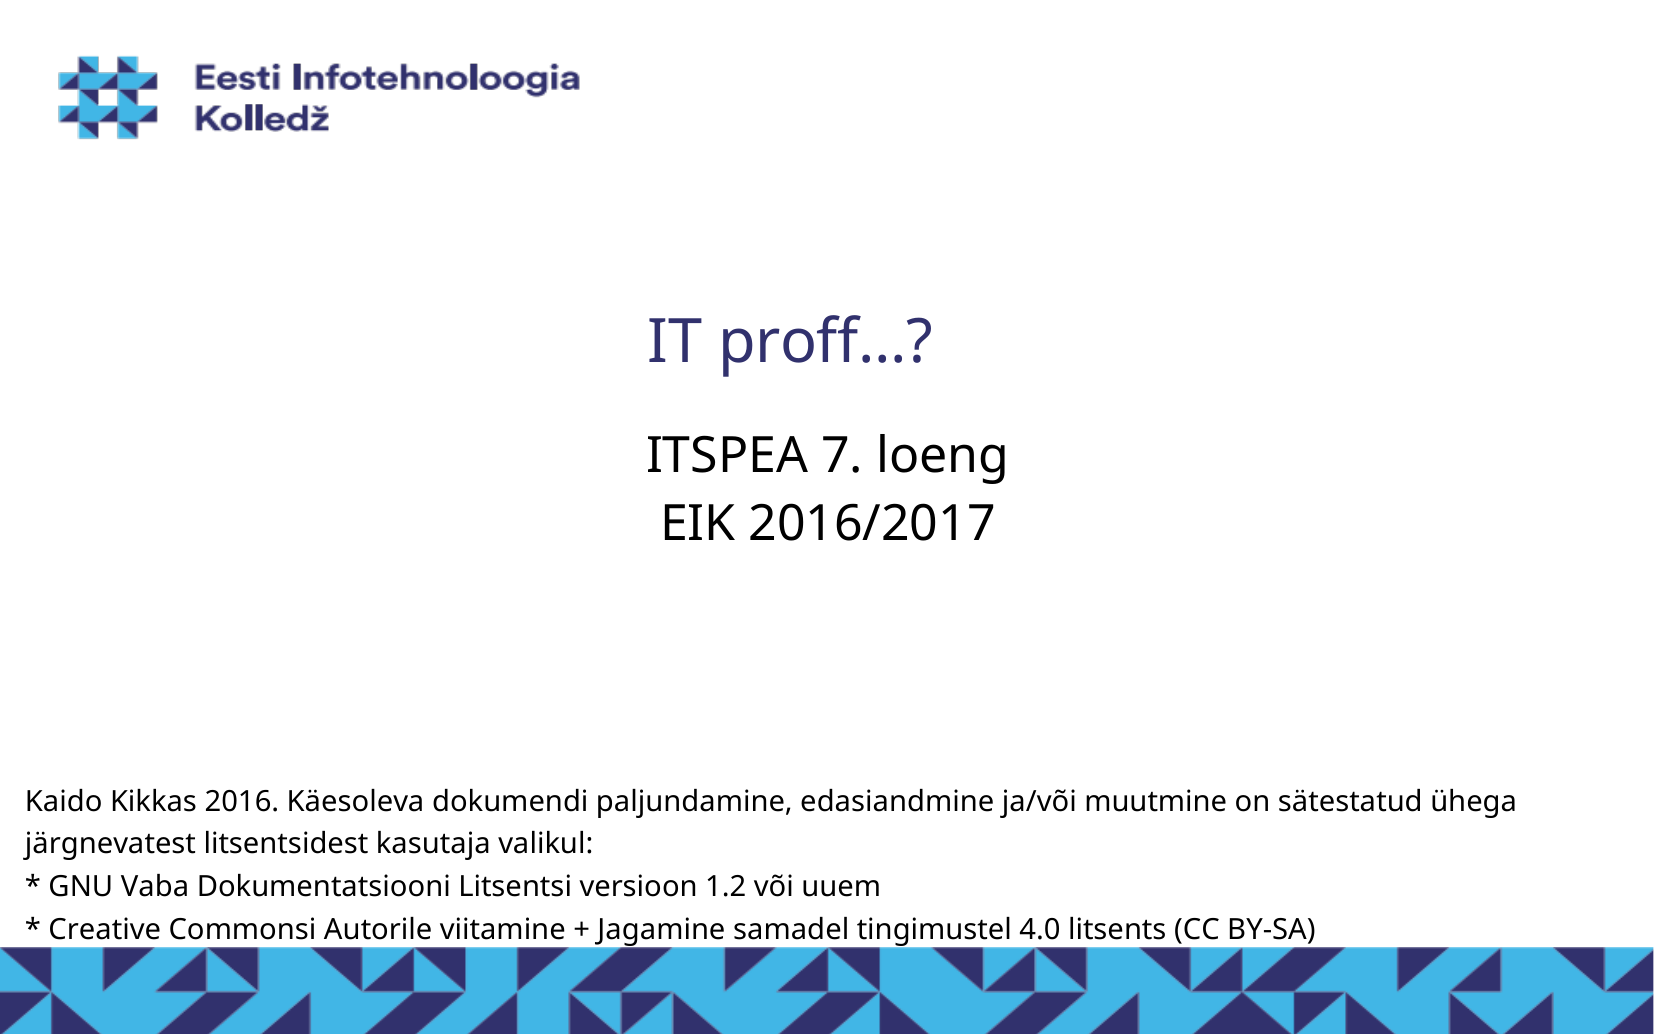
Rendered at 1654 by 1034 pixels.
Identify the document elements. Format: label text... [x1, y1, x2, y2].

text_box ITSPEA 7. loeng EIK 2016/2017 [259, 421, 1396, 554]
text_box Kaido Kikkas 2016. Käesoleva dokumendi paljundamine, edasiandmine ja/või muutmine on sätestatud ühega järgnevatest litsentsidest kasutaja valikul: * GNU Vaba Dokumentatsiooni Litsentsi versioon 1.2 või uuem * Creative Commonsi Autorile viitamine + Jagamine samadel tingimustel 4.0 litsents (CC BY-SA) [24, 776, 1563, 941]
title IT proff…? [222, 266, 1359, 411]
